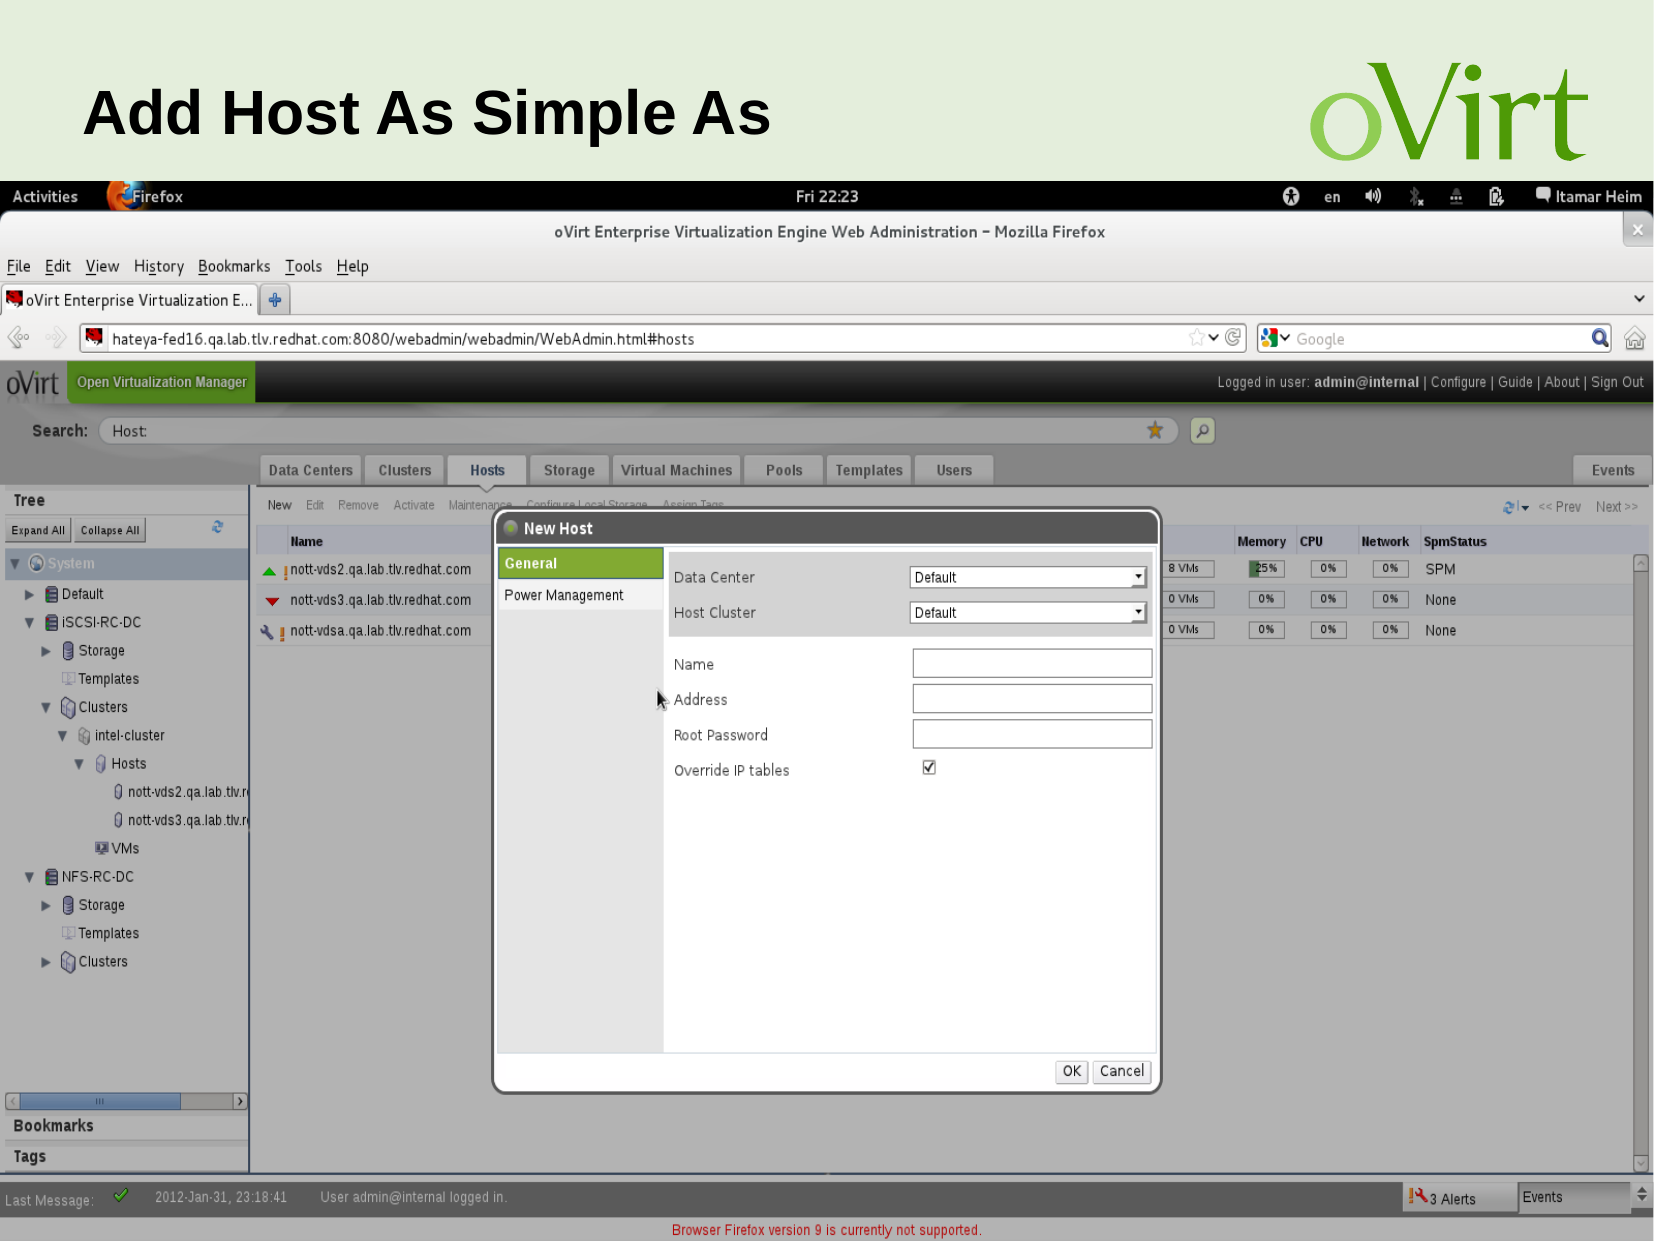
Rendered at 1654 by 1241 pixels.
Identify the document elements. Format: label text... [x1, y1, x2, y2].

picture [0, 181, 1654, 1241]
title Add Host As Simple As [82, 37, 1571, 181]
